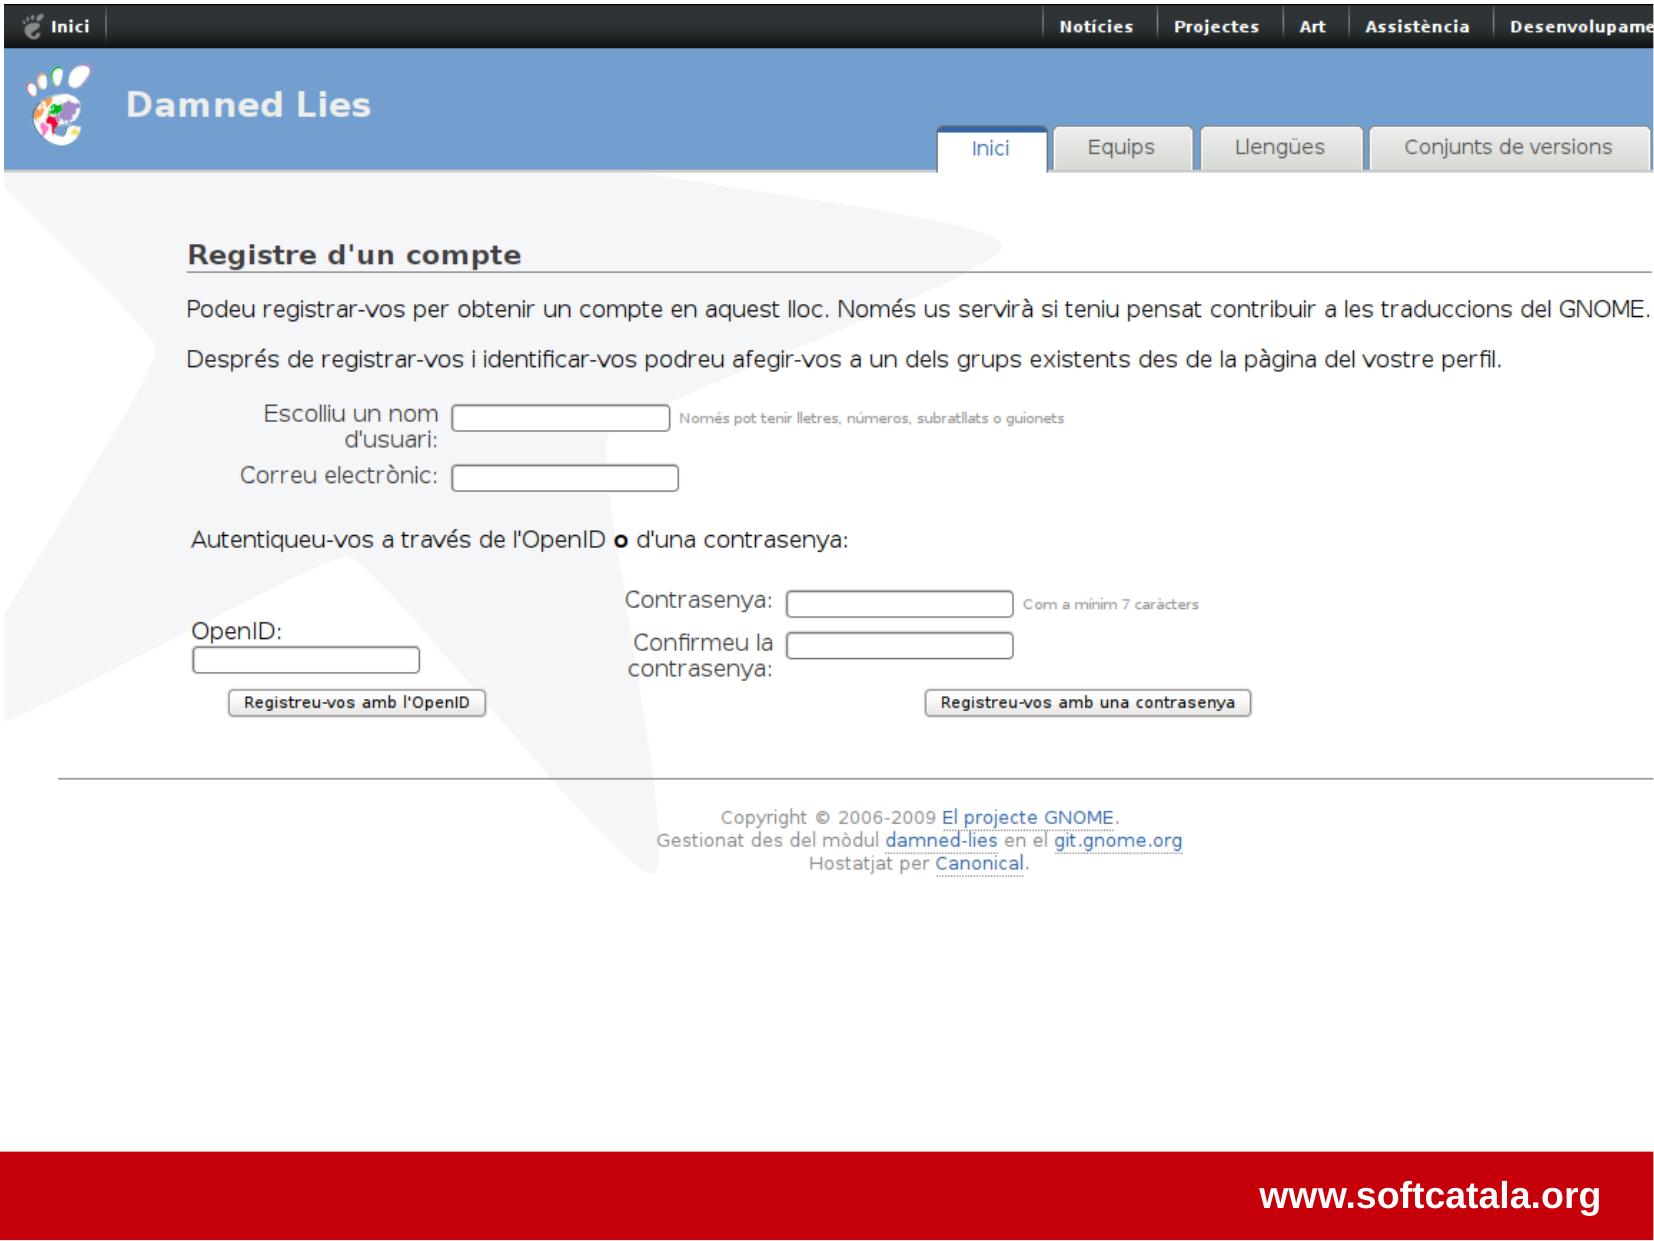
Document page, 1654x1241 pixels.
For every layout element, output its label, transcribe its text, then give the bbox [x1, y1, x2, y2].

text_box www.softcatala.org [0, 1151, 1654, 1241]
picture [4, 4, 1654, 1149]
